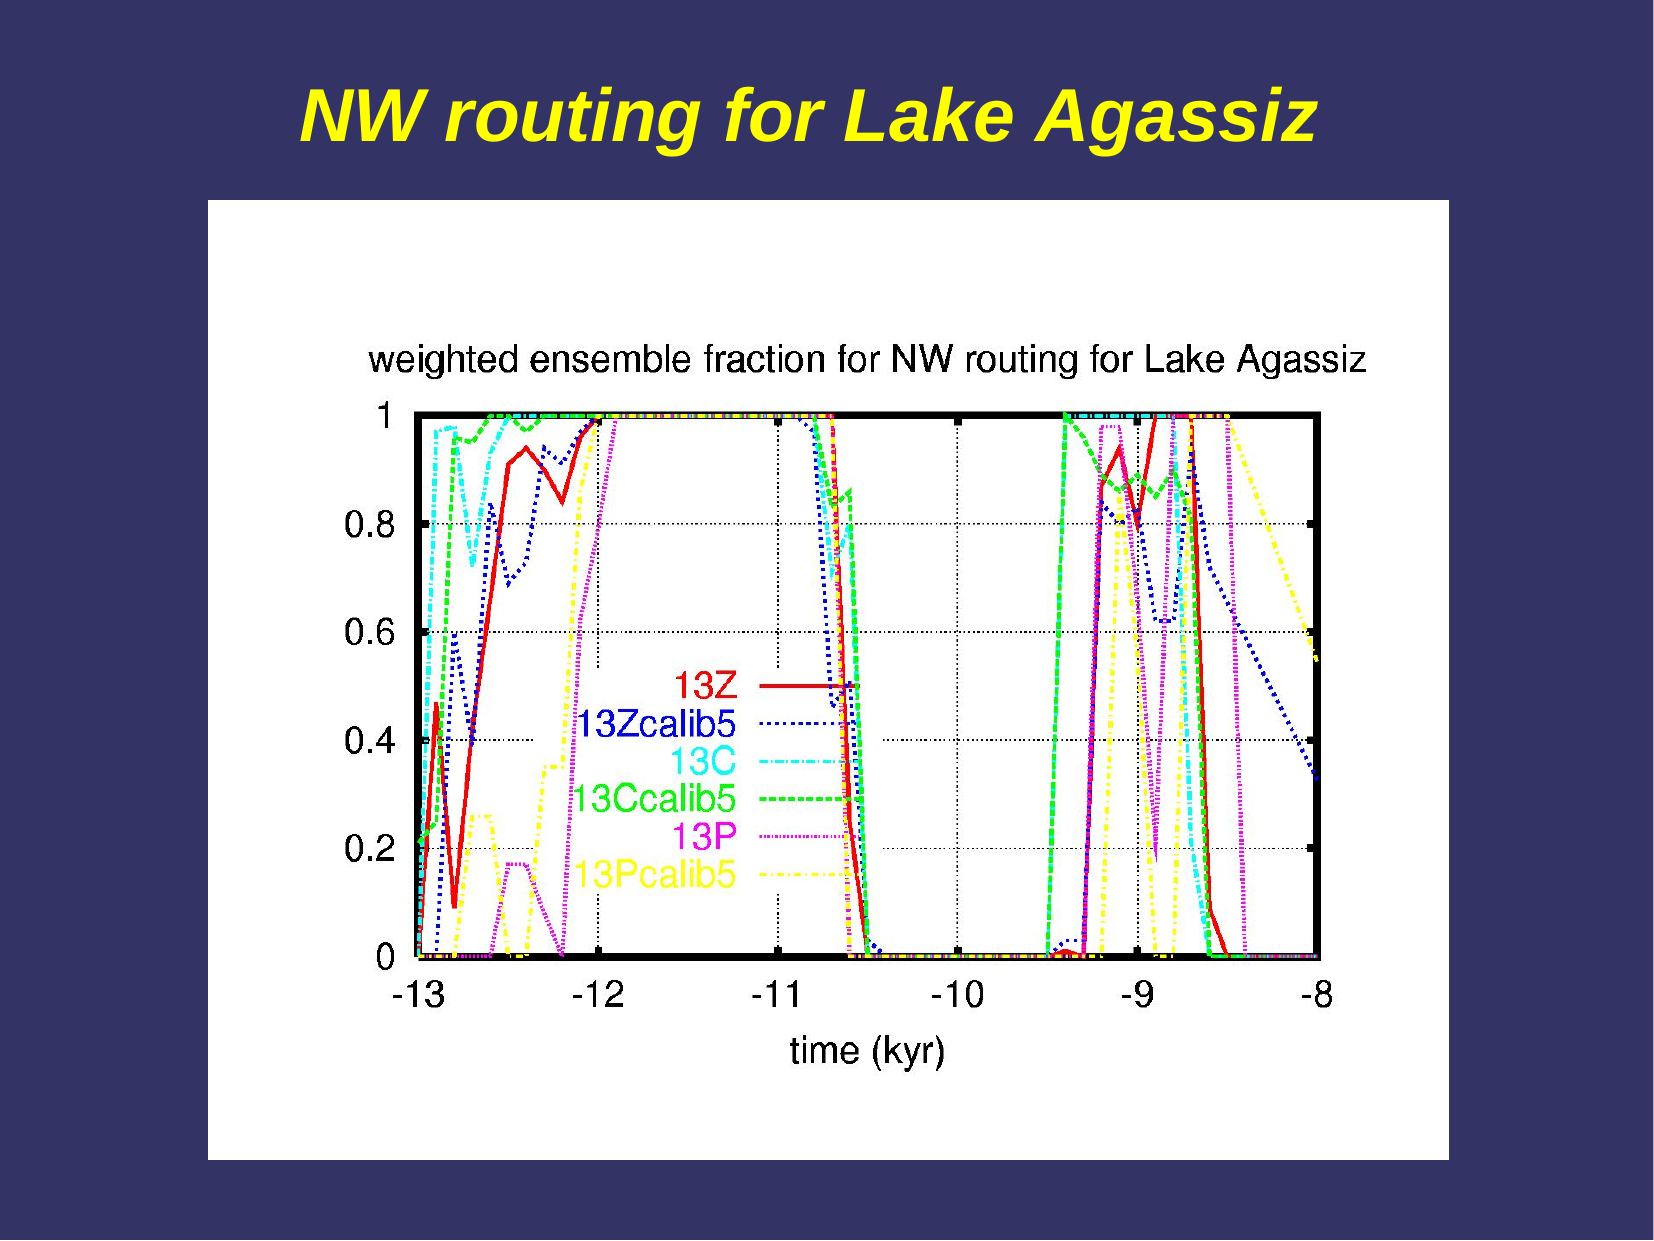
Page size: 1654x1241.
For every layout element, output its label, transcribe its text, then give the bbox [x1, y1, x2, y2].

title NW routing for Lake Agassiz [103, 49, 1516, 185]
picture [208, 200, 1449, 1160]
